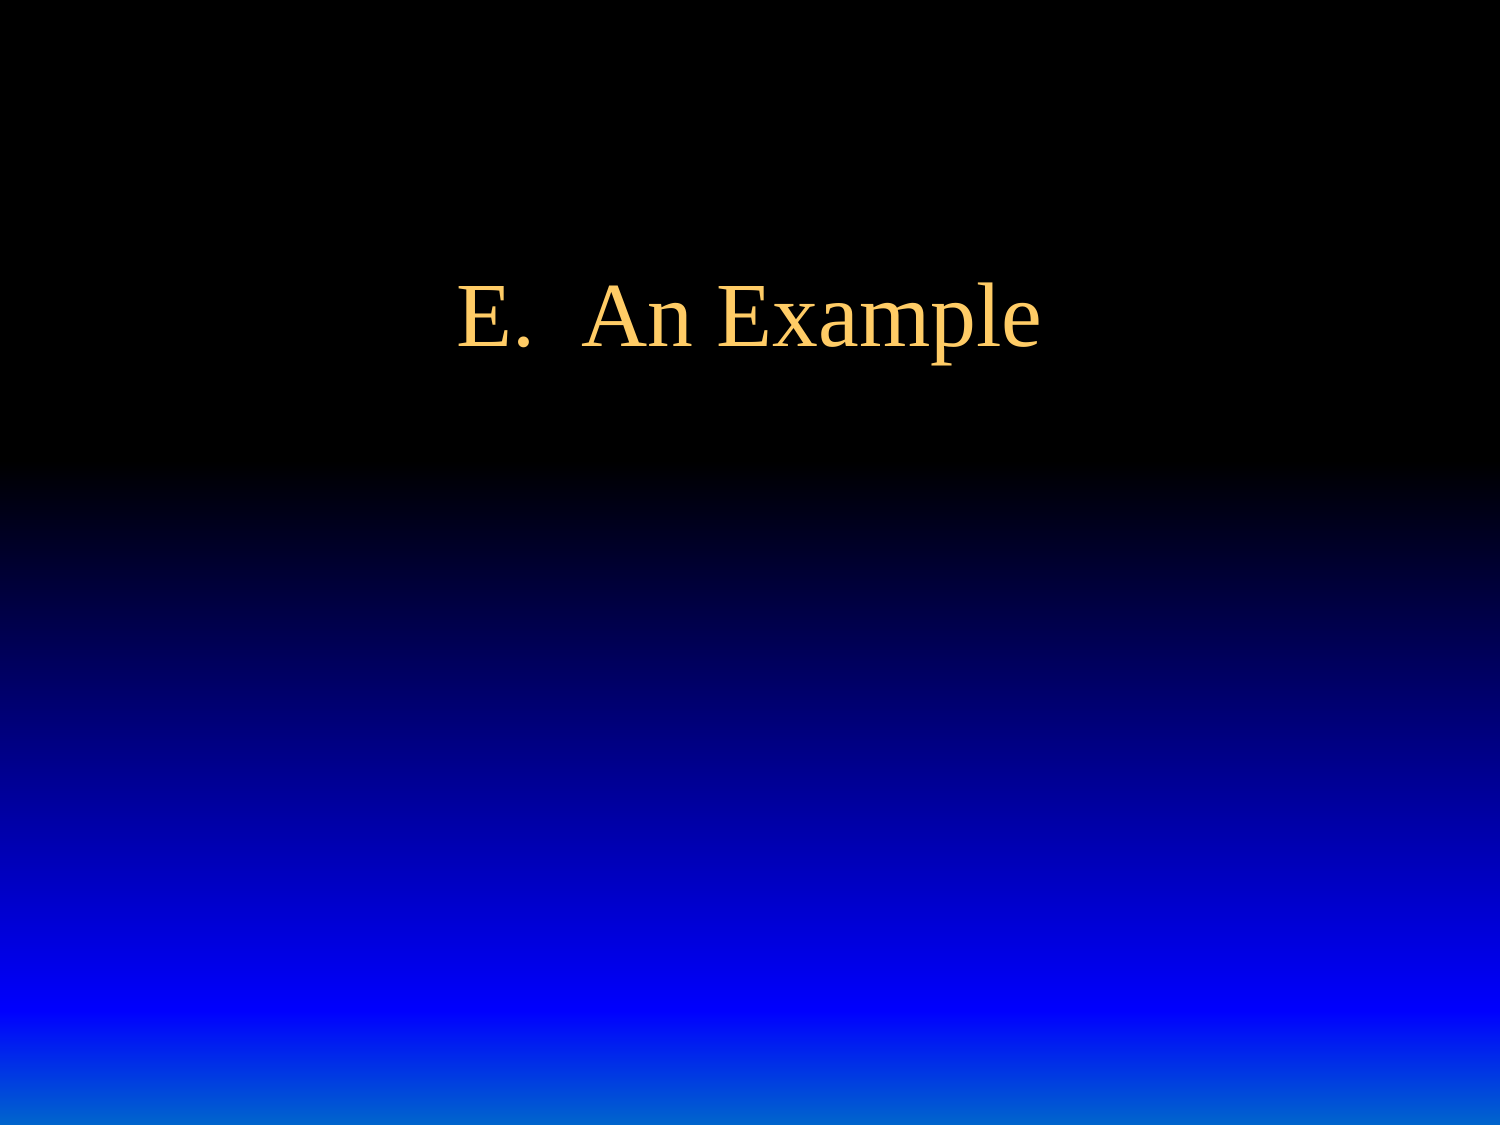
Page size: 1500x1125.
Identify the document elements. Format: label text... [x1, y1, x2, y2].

title E. An Example [112, 185, 1388, 374]
